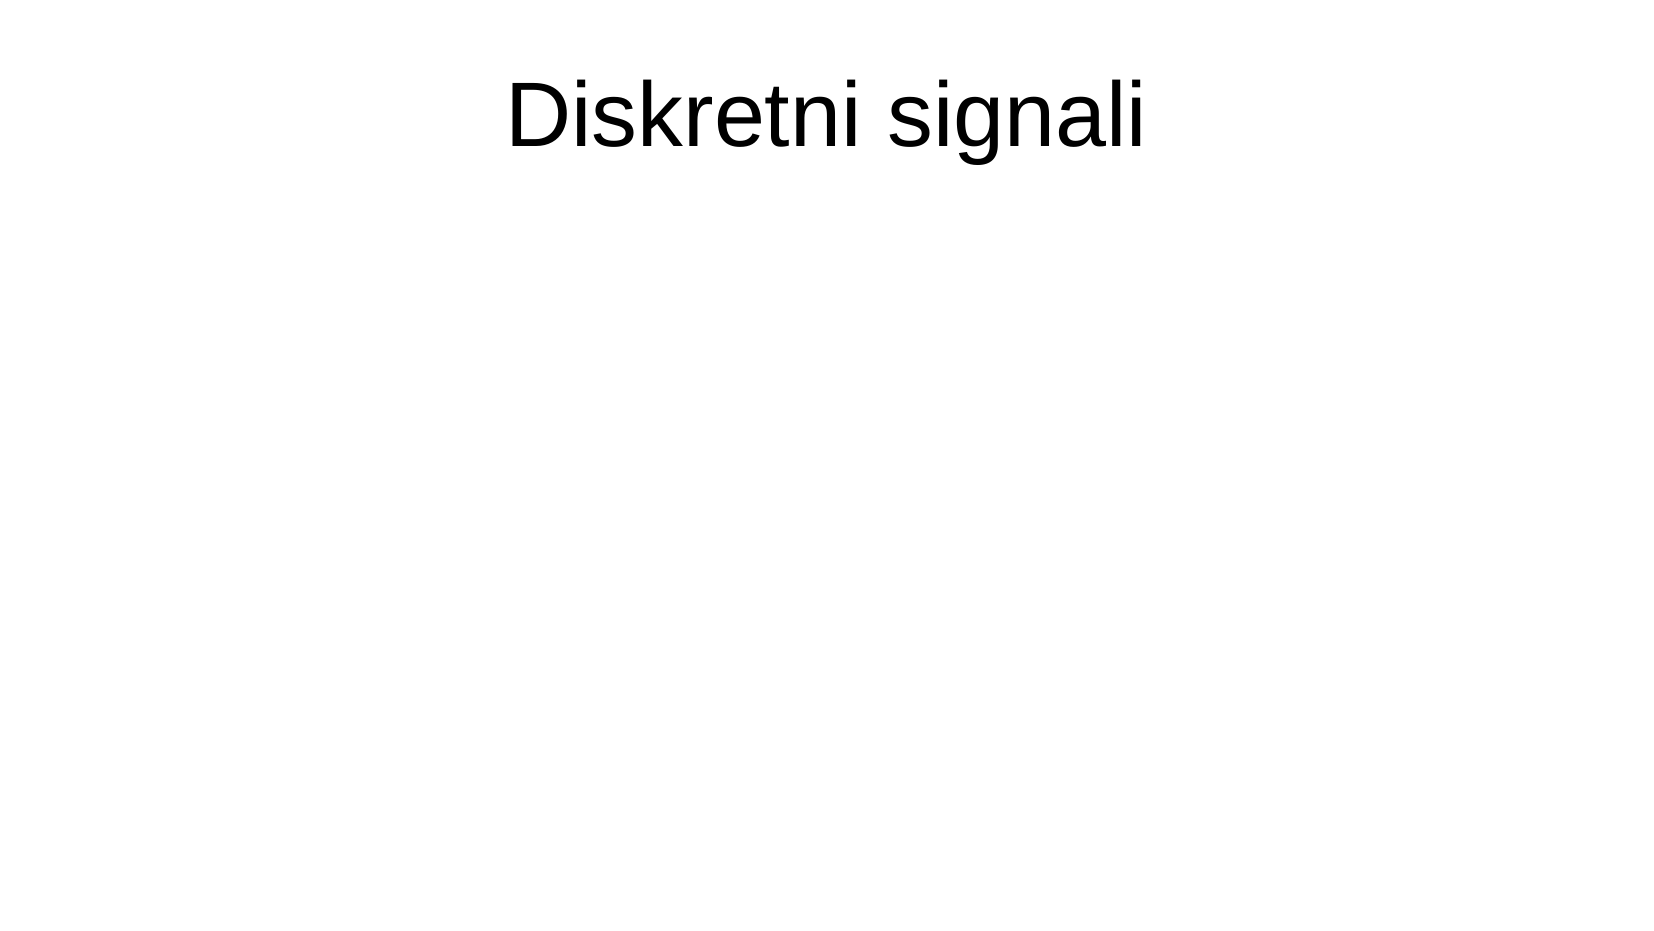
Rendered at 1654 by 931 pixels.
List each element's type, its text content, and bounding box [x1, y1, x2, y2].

title Diskretni signali [82, 37, 1571, 193]
